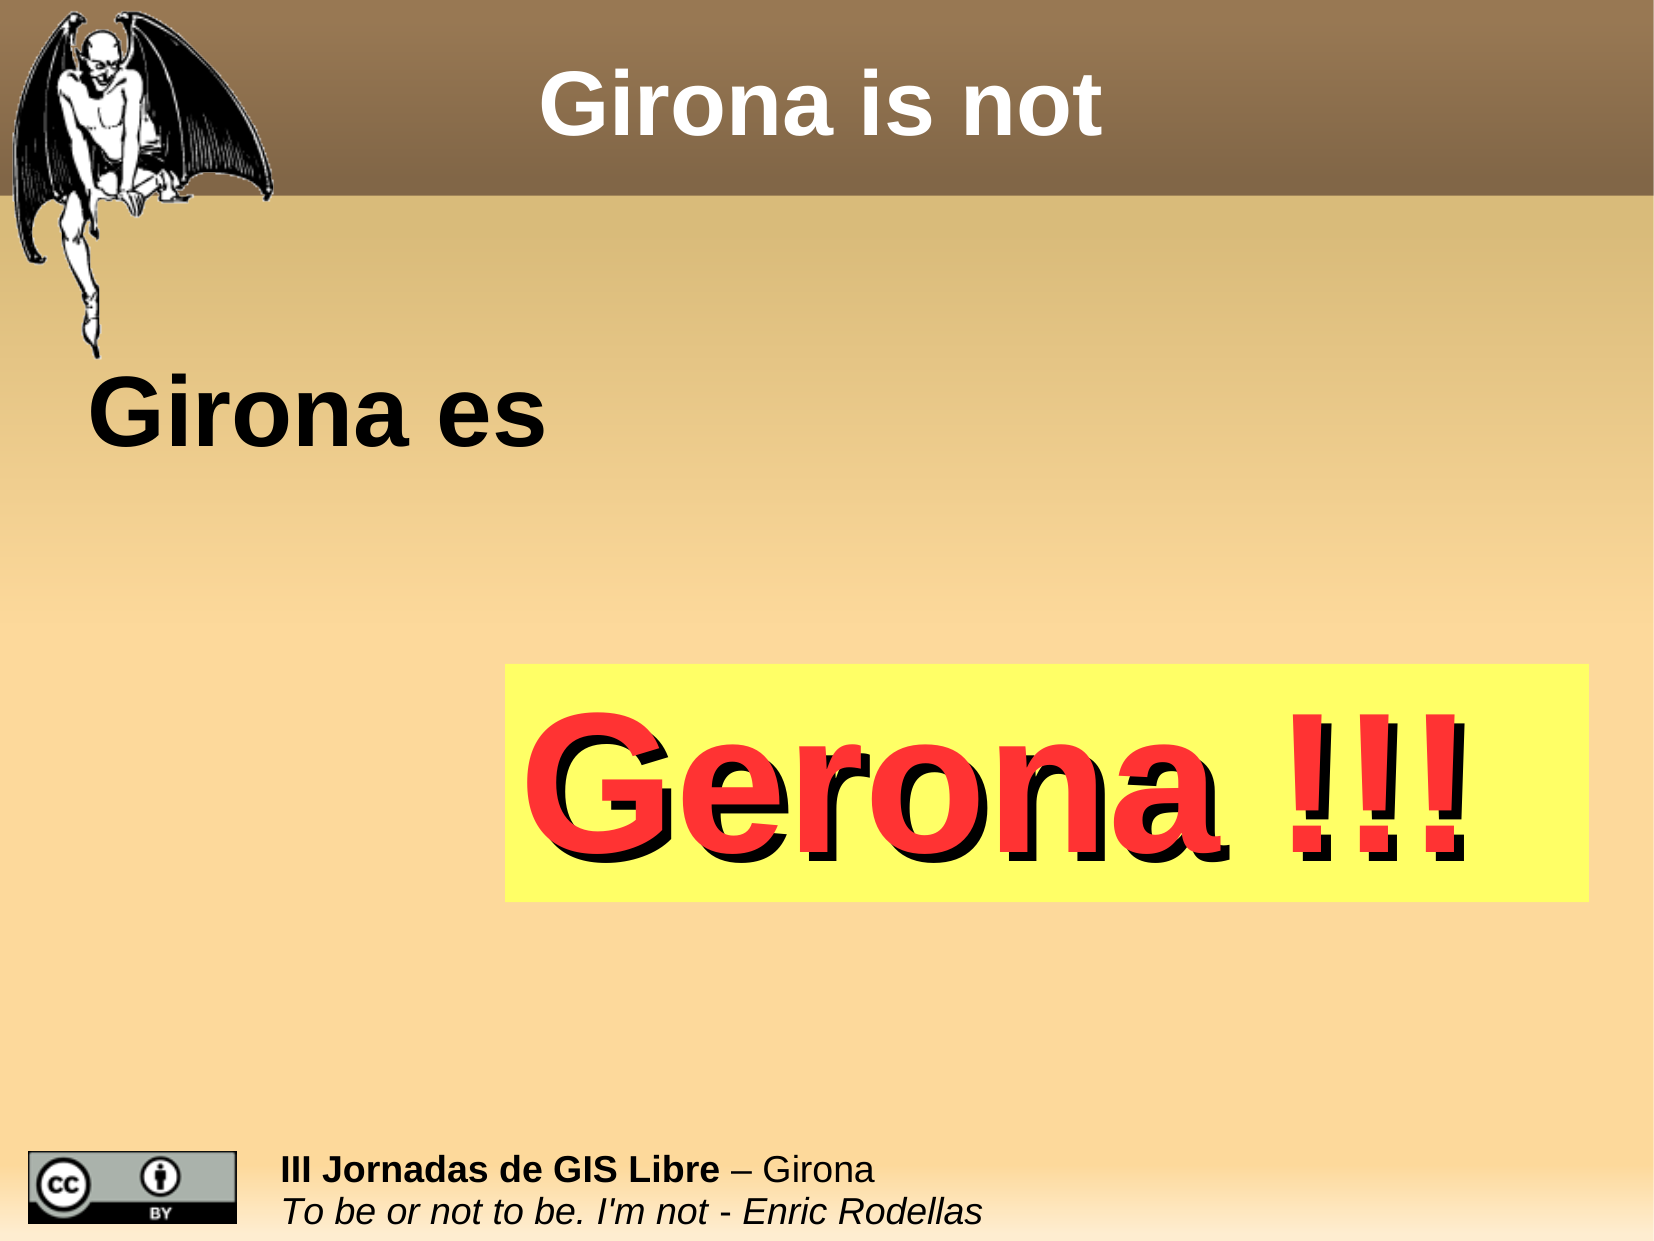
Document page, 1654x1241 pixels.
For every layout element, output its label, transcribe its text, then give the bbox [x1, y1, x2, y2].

text_box Girona es [72, 348, 1620, 476]
text_box III Jornadas de GIS Libre – Girona To be or not to be. I'm not - Enric Rodellas [265, 1141, 1152, 1241]
picture [0, 0, 1654, 1241]
text_box Gerona !!! [505, 663, 1589, 903]
title Girona is not [292, 0, 1565, 208]
